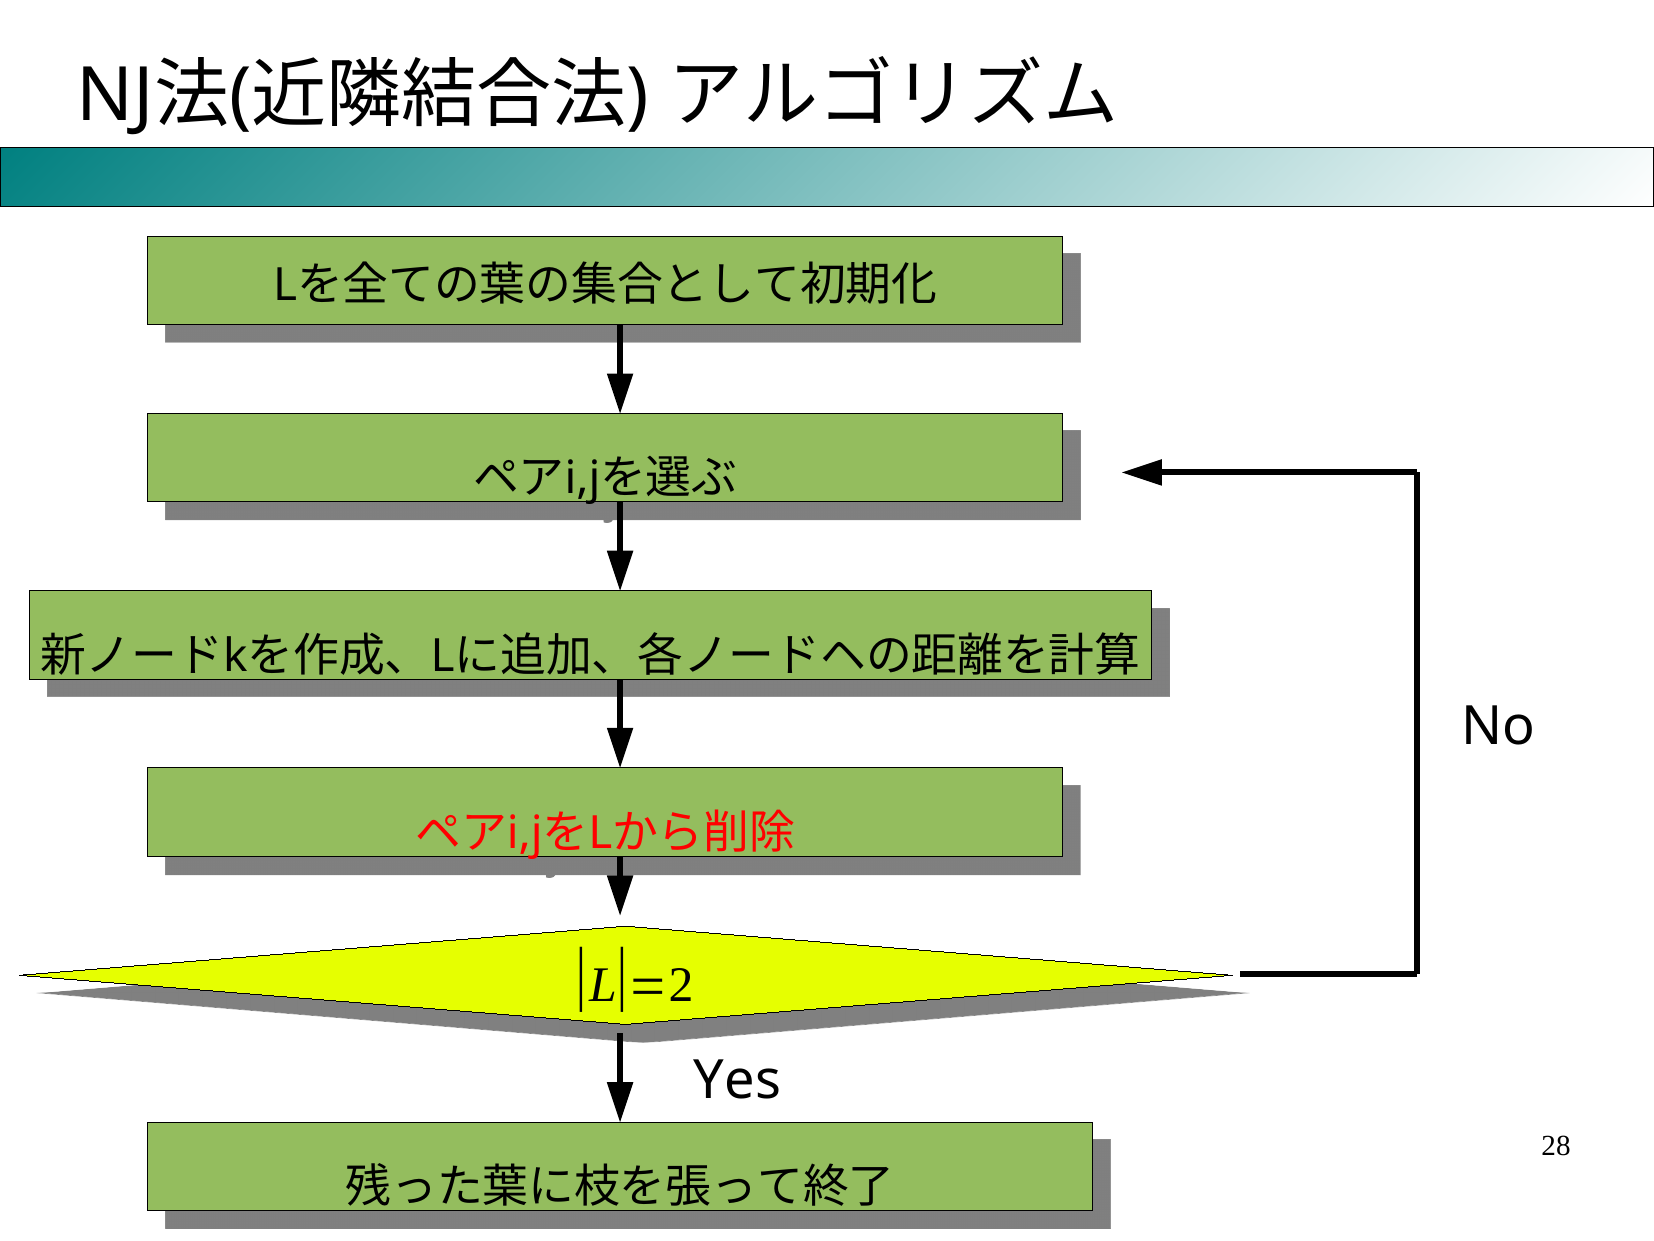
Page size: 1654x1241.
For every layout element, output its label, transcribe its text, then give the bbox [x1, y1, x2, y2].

text_box 新ノードkを作成、Lに追加、各ノードヘの距離を計算 [29, 590, 1152, 680]
text_box No [1446, 679, 1595, 753]
text_box [19, 926, 1233, 1025]
text_box 残った葉に枝を張って終了 [147, 1122, 1093, 1211]
text_box Lを全ての葉の集合として初期化 [147, 236, 1063, 325]
text_box ペアi,jを選ぶ [147, 413, 1063, 502]
text_box ペアi,jをLから削除 [147, 767, 1063, 857]
title NJ法(近隣結合法) アルゴリズム [76, 29, 1565, 148]
chart [565, 944, 701, 1016]
text_box Yes [679, 1033, 827, 1107]
